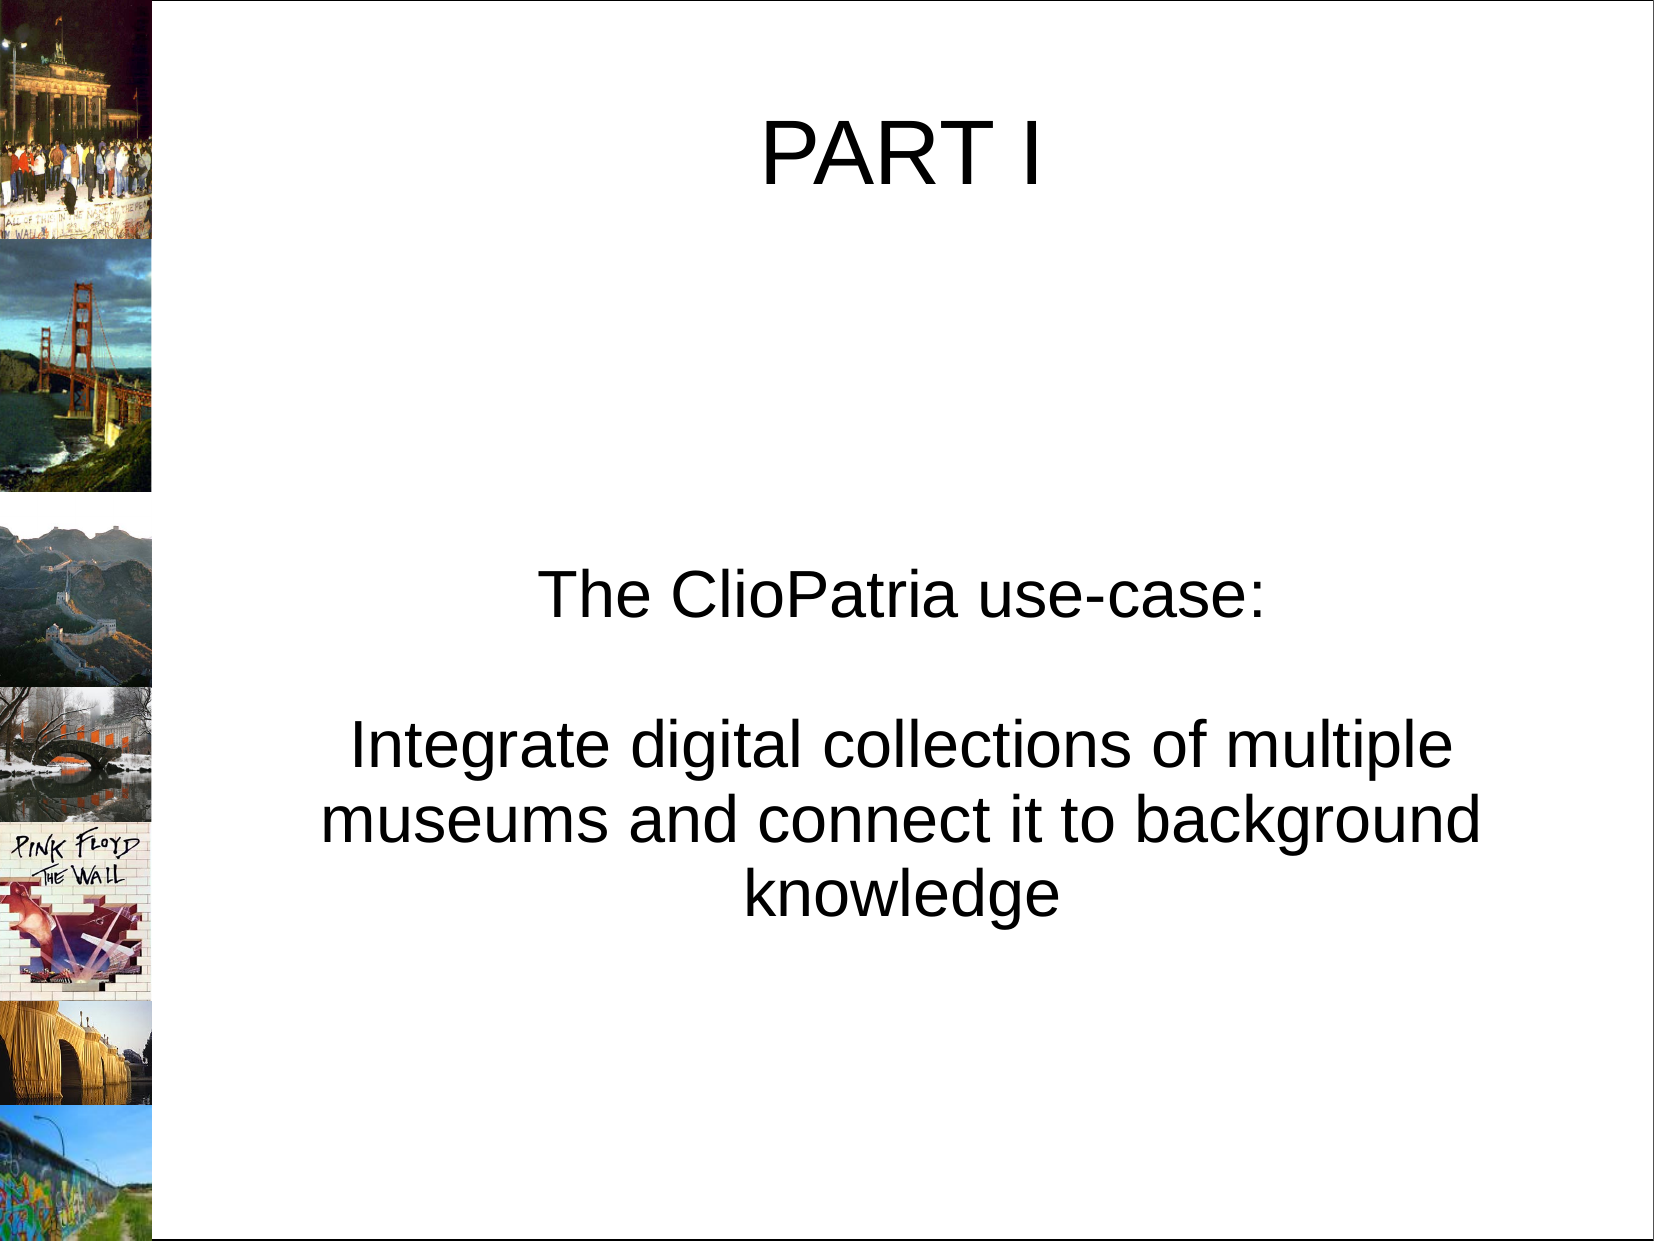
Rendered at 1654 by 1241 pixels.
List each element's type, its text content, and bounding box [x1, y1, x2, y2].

title PART I [234, 23, 1571, 283]
subtitle The ClioPatria use-case: Integrate digital collections of multiple museums and connect it to background knowledge [234, 289, 1571, 1199]
picture [0, 0, 152, 1241]
